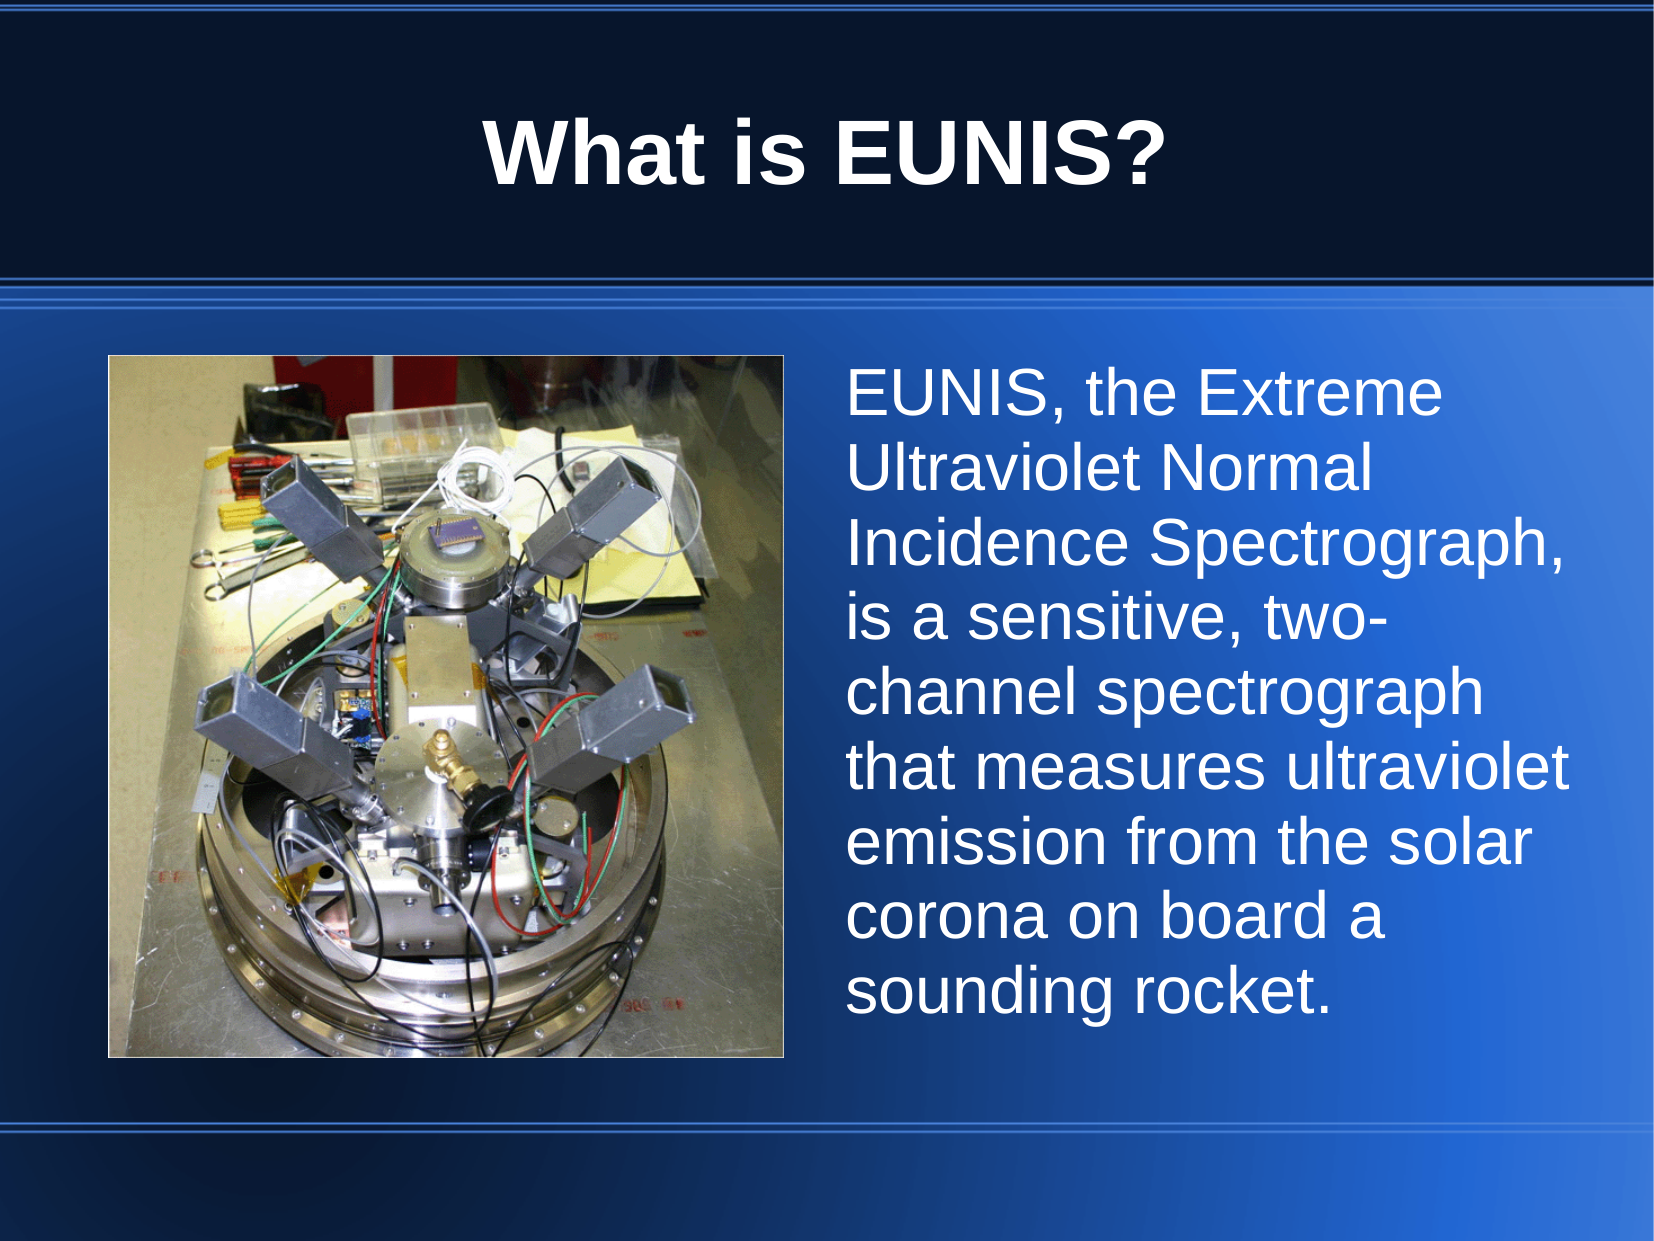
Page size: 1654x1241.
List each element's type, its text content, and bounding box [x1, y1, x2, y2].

picture [0, 0, 1654, 1241]
title What is EUNIS? [82, 49, 1571, 257]
list EUNIS, the Extreme Ultraviolet Normal Incidence Spectrograph, is a sensitive, two-channel spectrograph that measures ultraviolet emission from the solar corona on board a sounding rocket. [845, 355, 1572, 1101]
